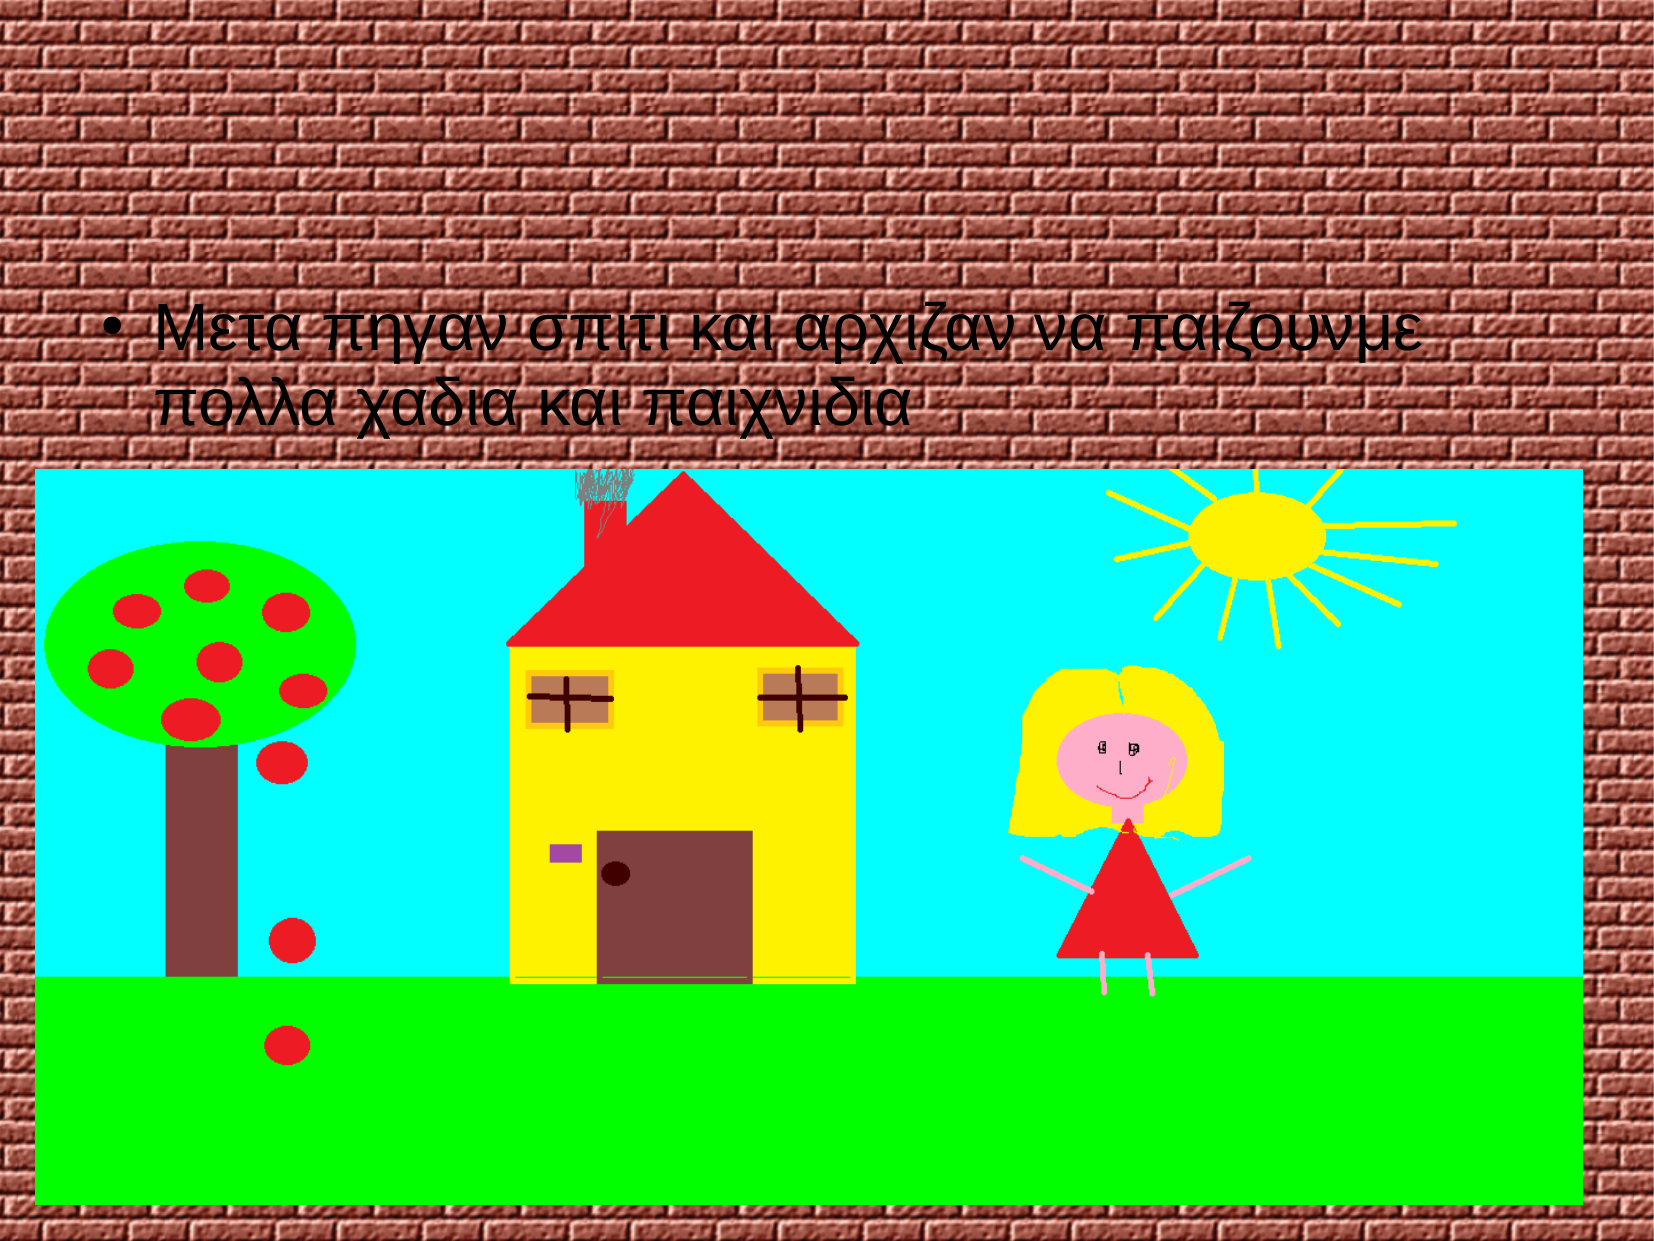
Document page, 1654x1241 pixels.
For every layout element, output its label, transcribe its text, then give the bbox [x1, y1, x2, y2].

picture [0, 0, 1654, 1241]
list Μετα πηγαν σπιτι και αρχιζαν να παιζουνμε πολλα χαδια και παιχνιδια [82, 290, 1538, 469]
